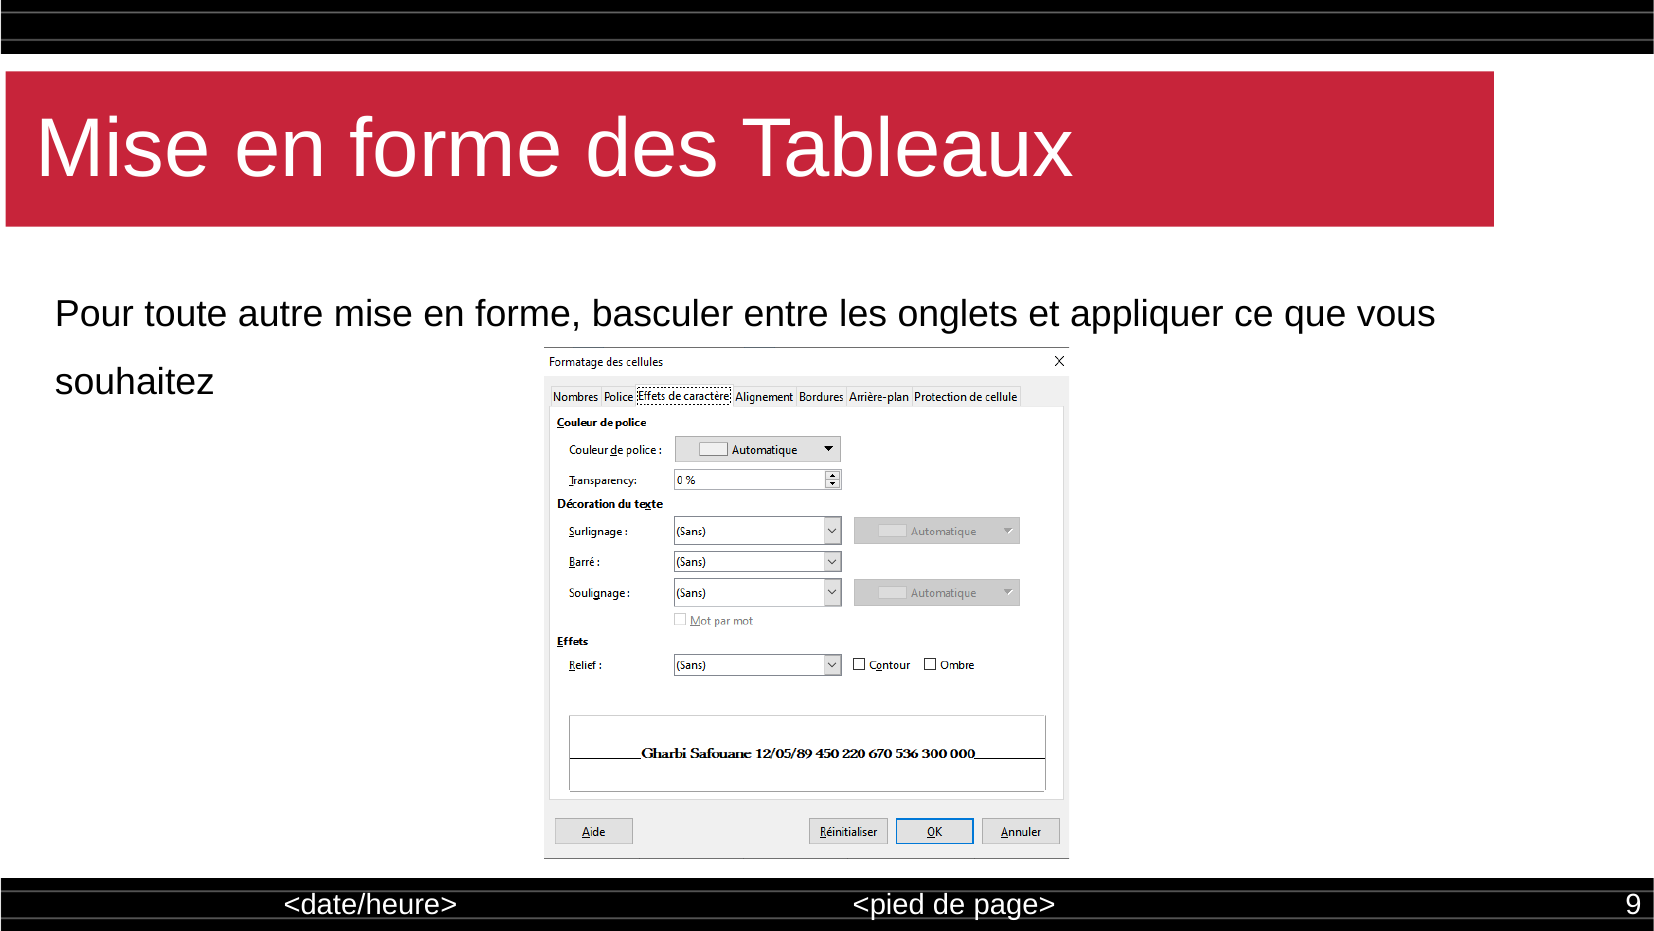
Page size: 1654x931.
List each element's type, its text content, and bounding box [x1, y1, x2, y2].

picture [544, 347, 1070, 859]
text_box Mise en forme des Tableaux [5, 71, 1494, 227]
picture [0, 0, 1654, 54]
picture [0, 878, 1654, 931]
text_box Pour toute autre mise en forme, basculer entre les onglets et appliquer ce que vous souhaitez [40, 259, 1494, 410]
